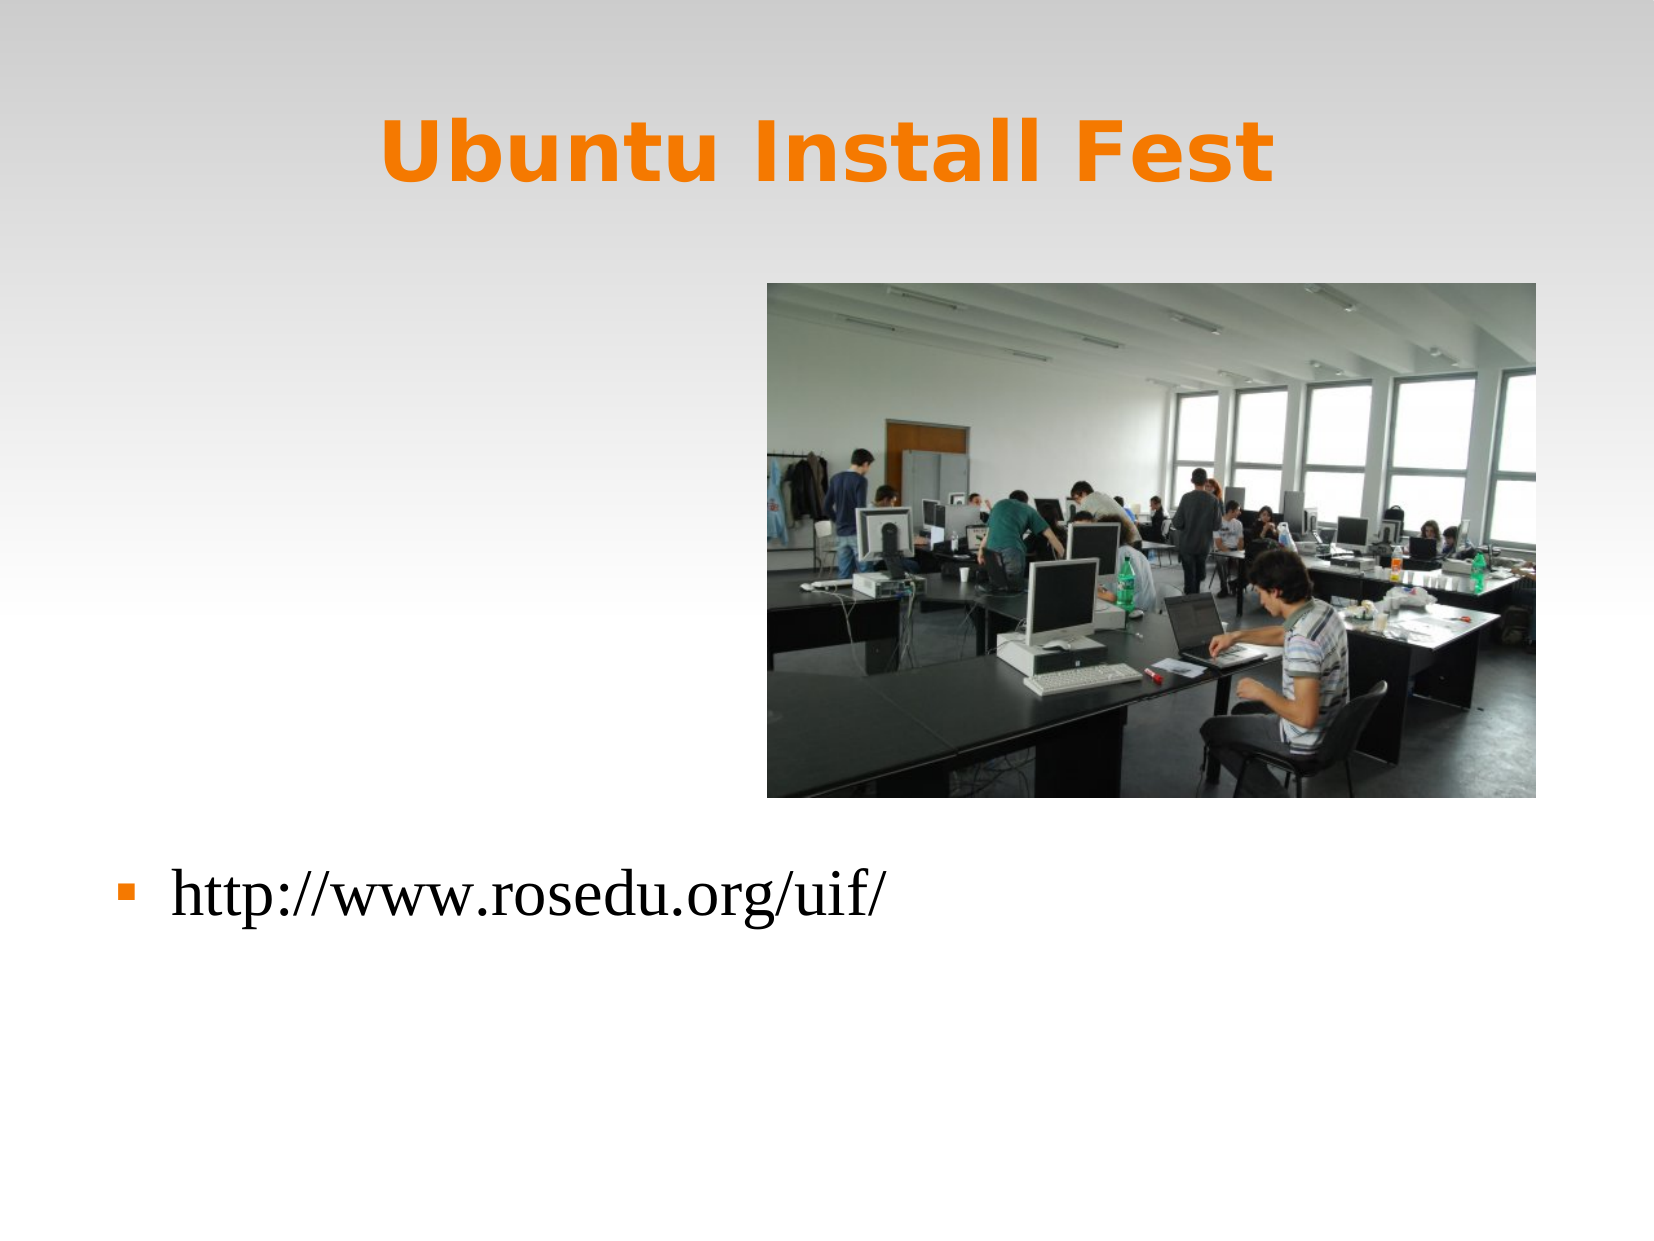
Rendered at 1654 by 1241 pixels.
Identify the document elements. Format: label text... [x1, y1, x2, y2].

title Ubuntu Install Fest [82, 56, 1571, 250]
picture [767, 283, 1536, 798]
list http://www.rosedu.org/uif/ [82, 856, 1571, 1094]
